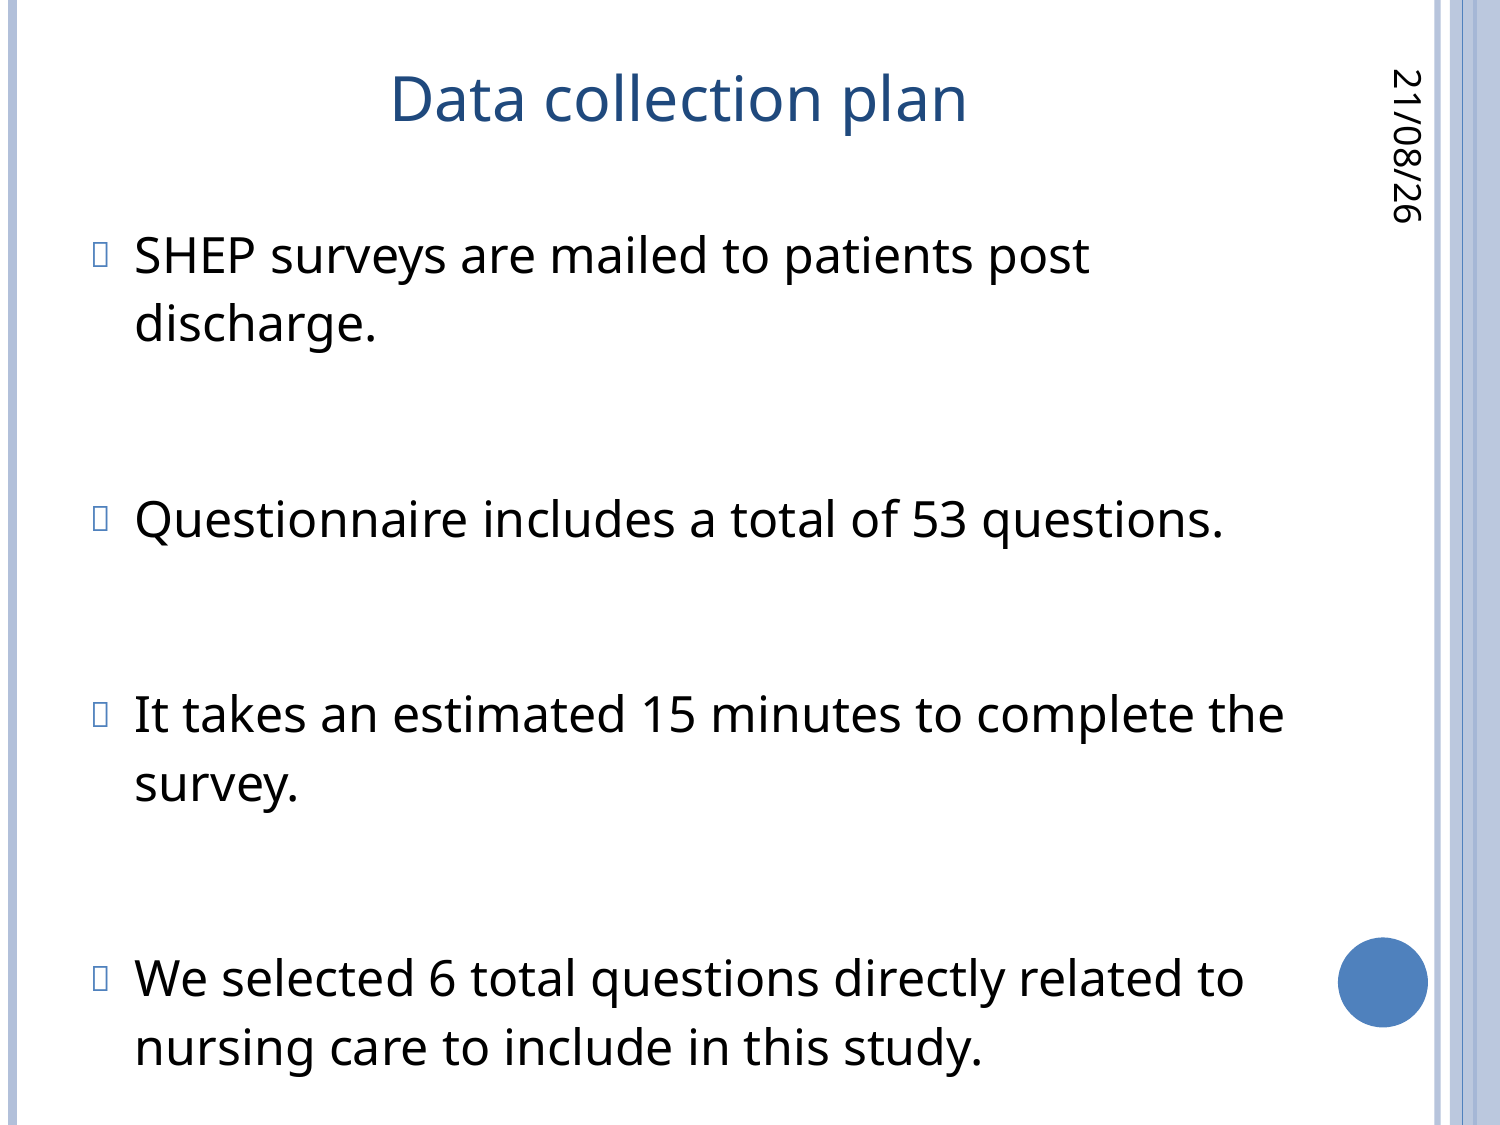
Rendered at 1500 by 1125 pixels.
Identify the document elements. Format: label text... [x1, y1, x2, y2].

list SHEP surveys are mailed to patients post discharge. Questionnaire includes a total of 53 questions. It takes an estimated 15 minutes to complete the survey. We selected 6 total questions directly related to nursing care to include in this study. In addition to SHEP survey results, we will discuss RN overtime usage results….. [75, 212, 1363, 1013]
title Data collection plan [75, 45, 1300, 150]
